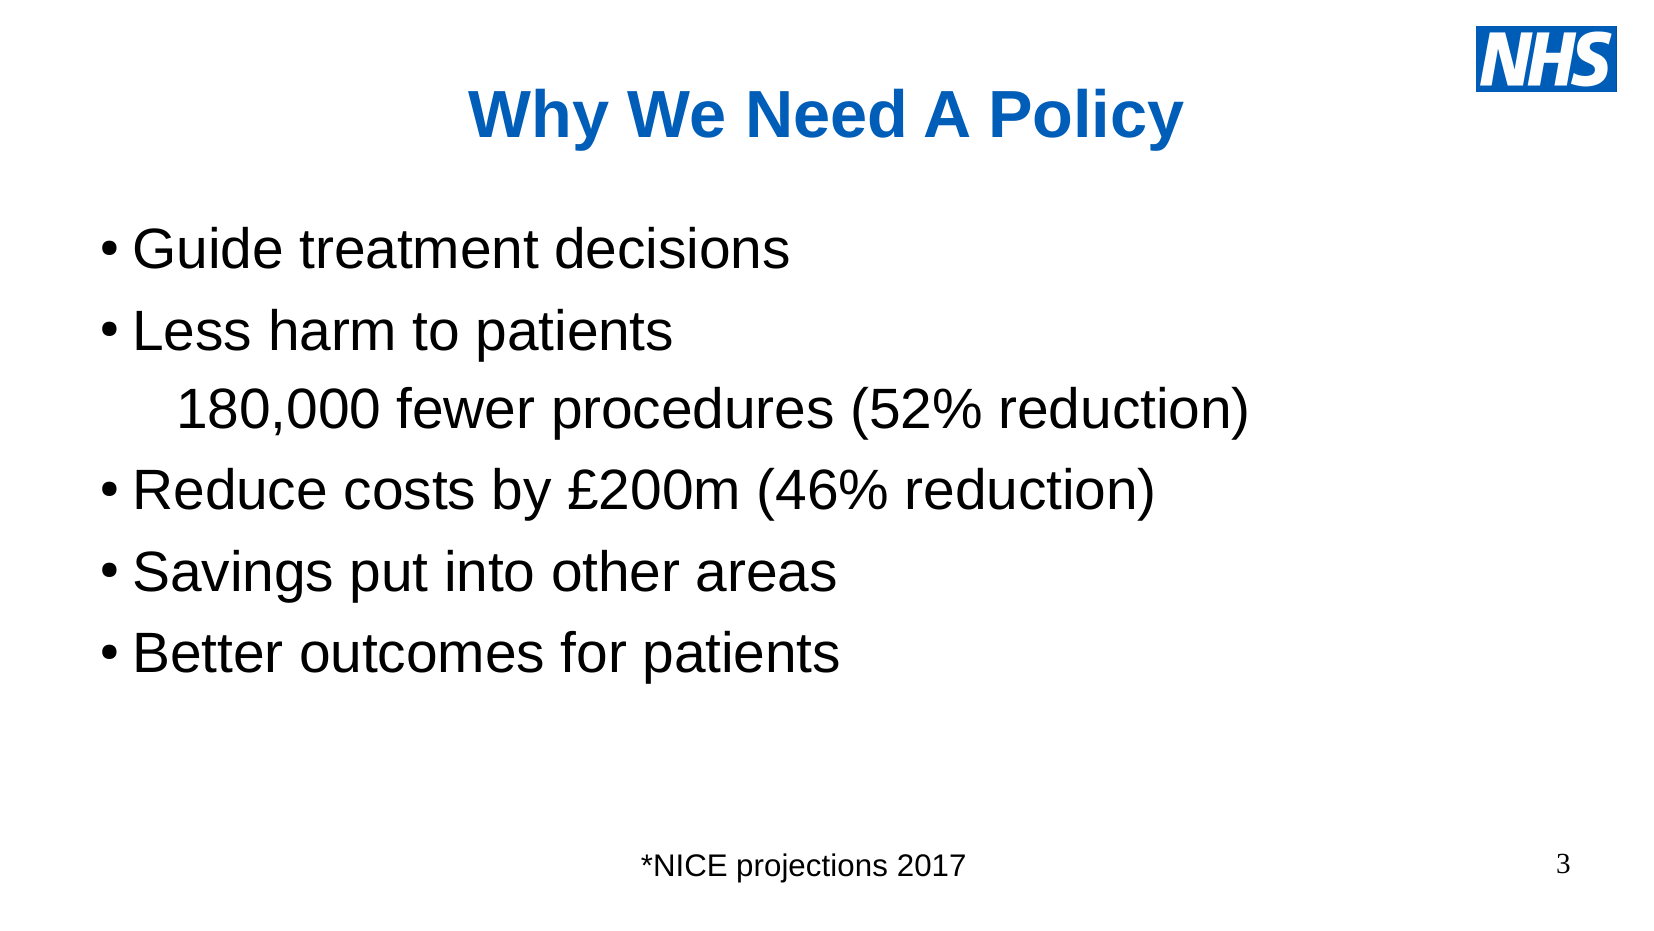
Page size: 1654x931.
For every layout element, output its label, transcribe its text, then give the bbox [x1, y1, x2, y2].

picture [1476, 26, 1617, 92]
list Guide treatment decisions Less harm to patients 180,000 fewer procedures (52% reduction) Reduce costs by £200m (46% reduction) Savings put into other areas Better outcomes for patients [88, 217, 1577, 758]
title Why We Need A Policy [82, 37, 1571, 193]
text_box *NICE projections 2017 [625, 840, 983, 891]
